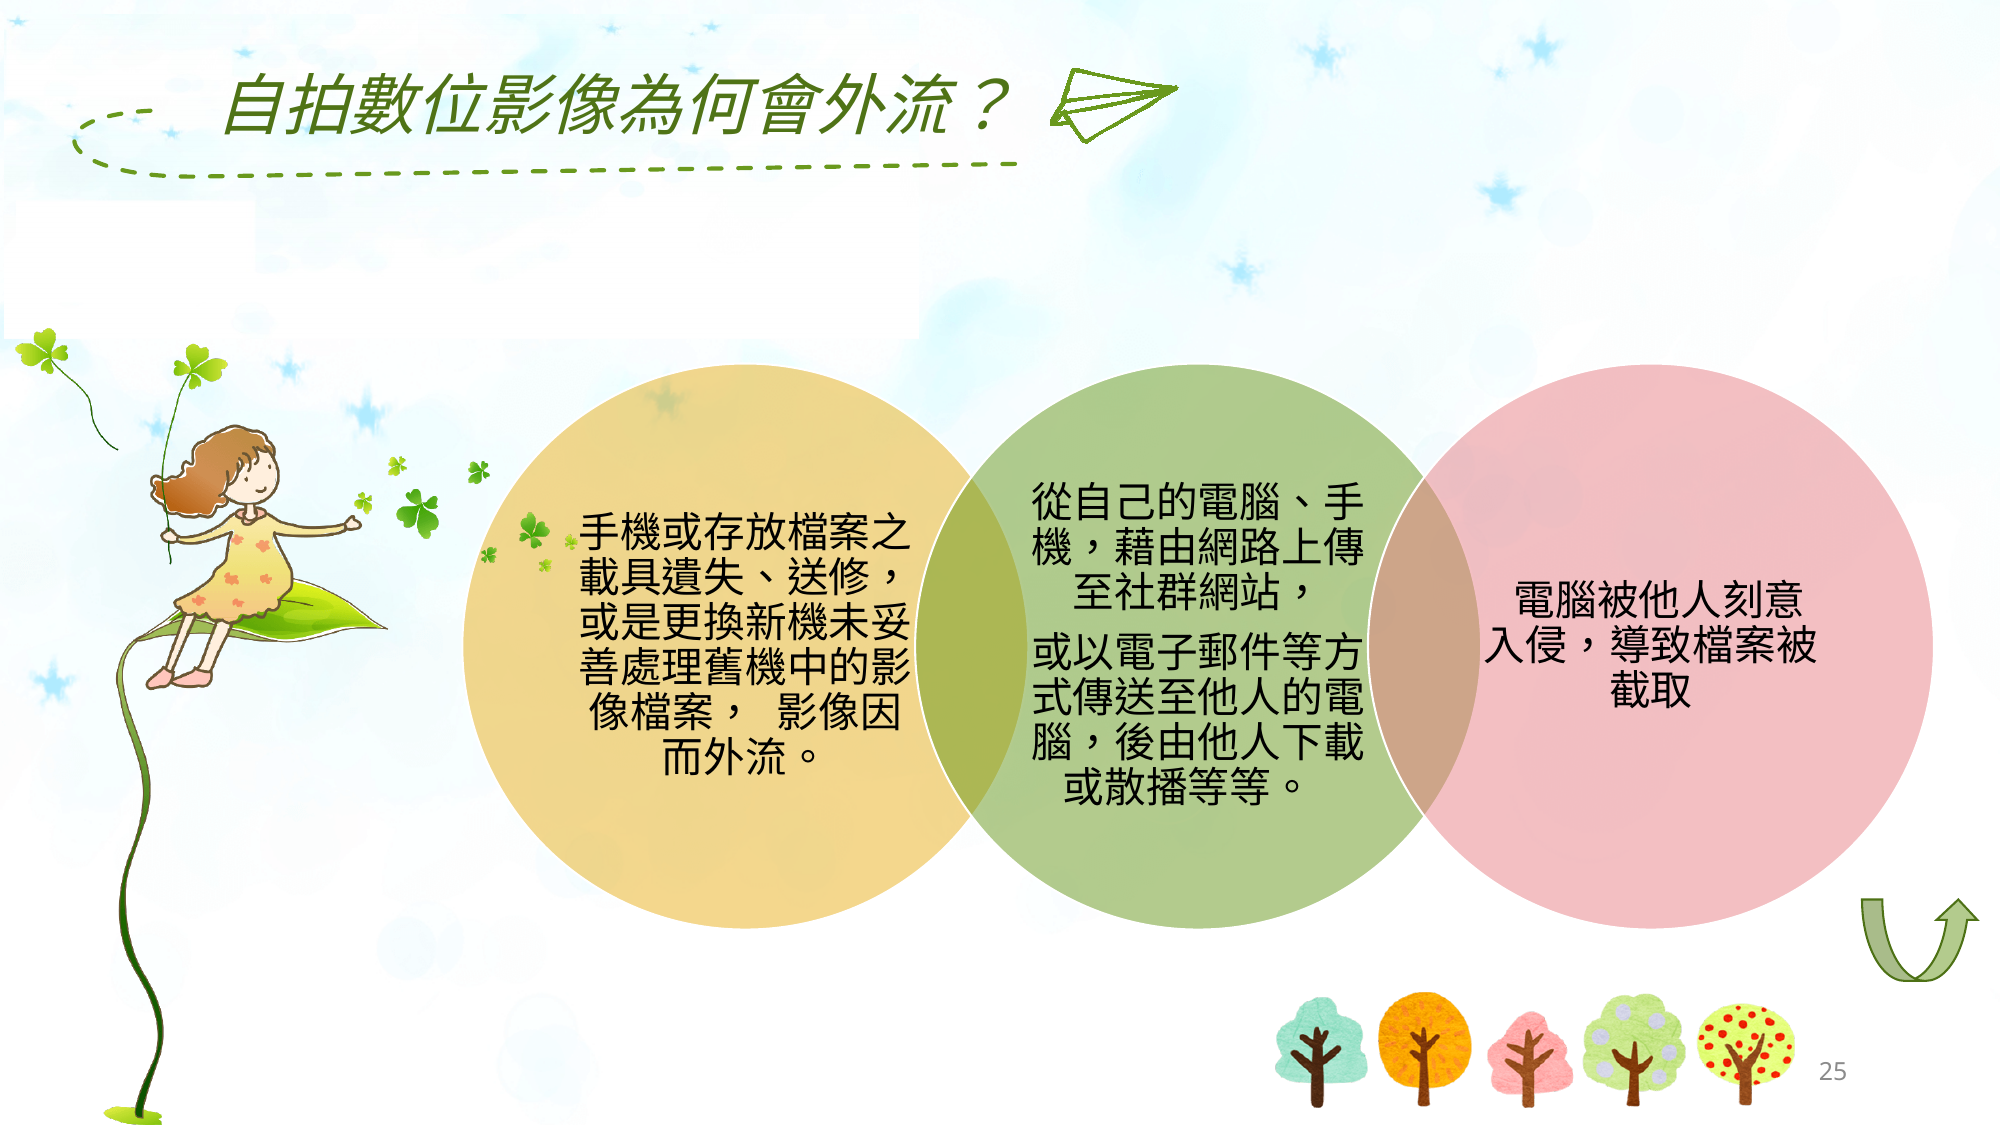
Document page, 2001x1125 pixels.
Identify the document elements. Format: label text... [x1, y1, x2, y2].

text_box [1065, 68, 1179, 144]
text_box [1862, 899, 1978, 981]
picture [4, 14, 919, 1125]
text_box 手機或存放檔案之載具遺失、送修，或是更換新機未妥善處理舊機中的影像檔案， 影像因而外流。 [578, 363, 972, 930]
text_box 電腦被他人刻意入侵，導致檔案被截取 [1367, 363, 1934, 930]
slide_number <編號> [1412, 1042, 1863, 1103]
picture [1271, 967, 1799, 1125]
text_box 自拍數位影像為何會外流？ [200, 55, 1065, 151]
text_box 從自己的電腦、手機，藉由網路上傳至社群網站， 或以電子郵件等方式傳送至他人的電腦，後由他人下載或散播等等。 [915, 363, 1425, 930]
